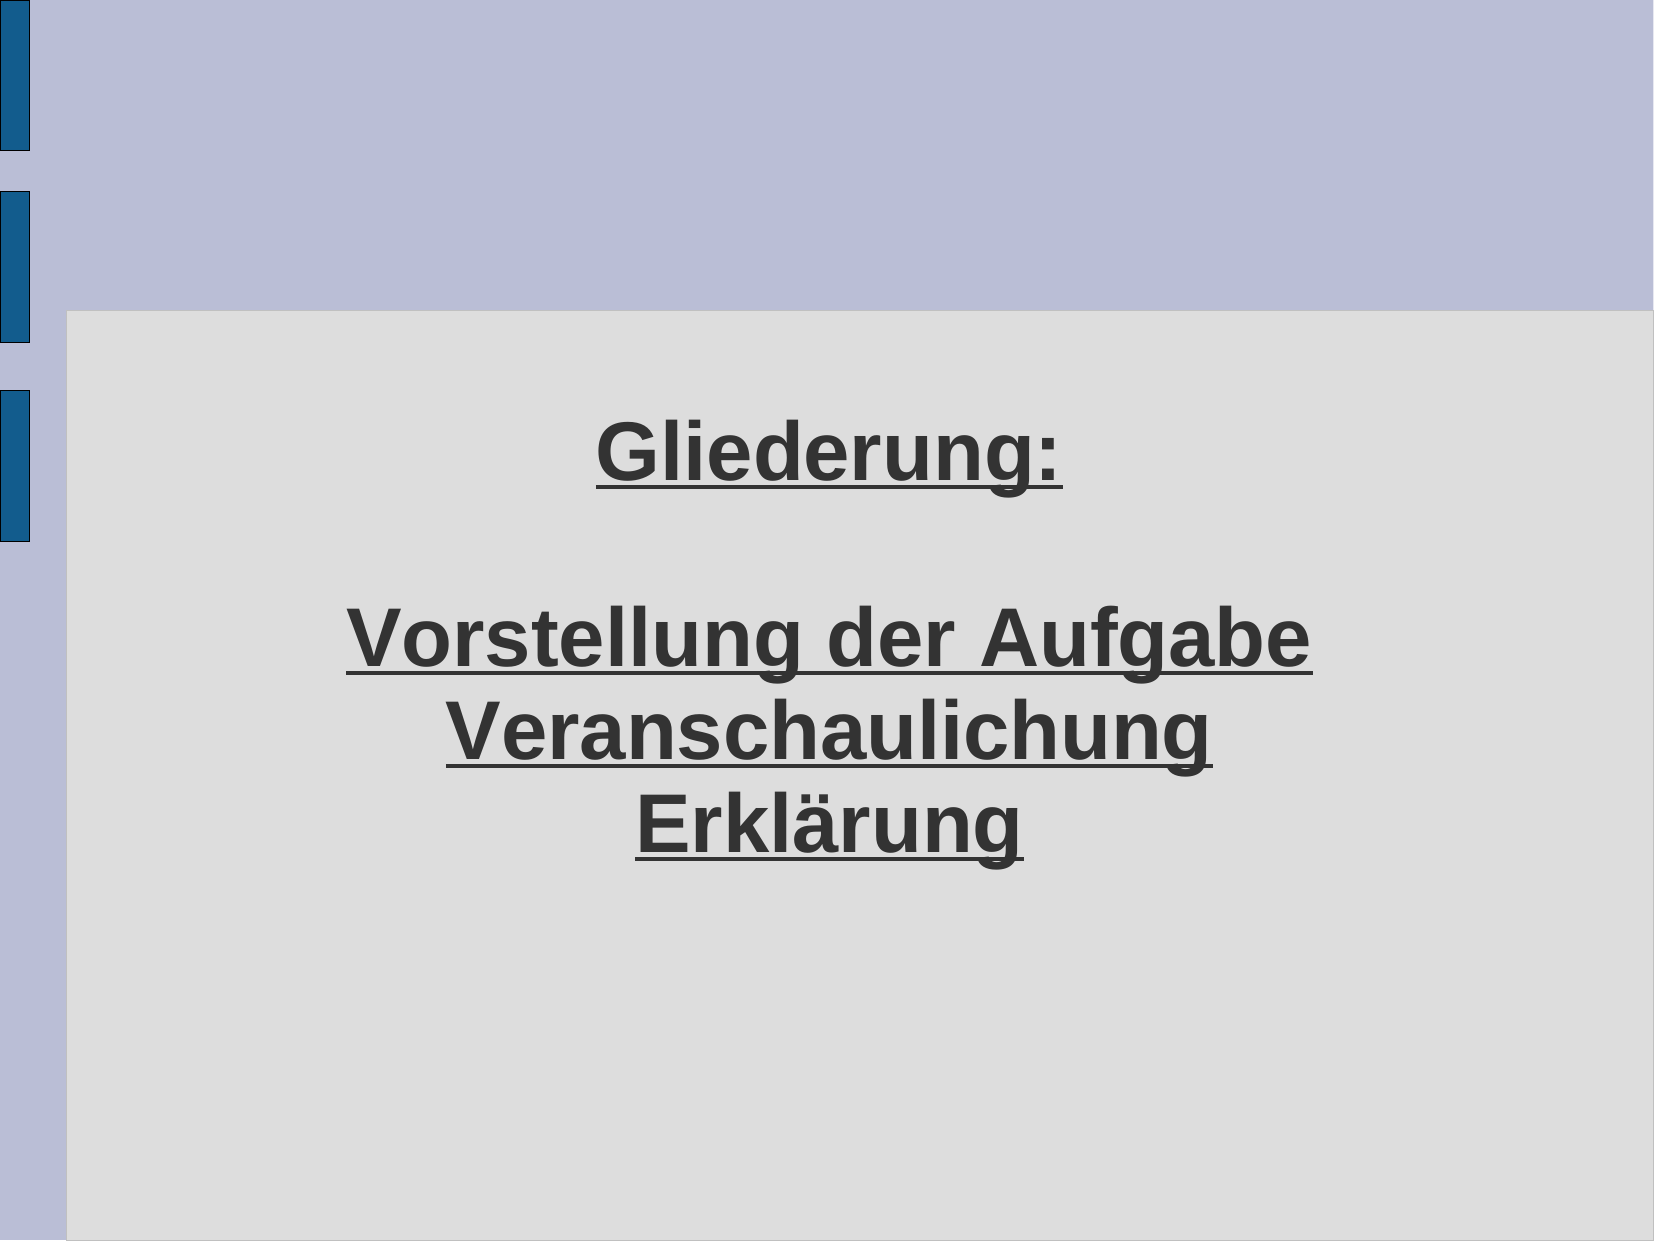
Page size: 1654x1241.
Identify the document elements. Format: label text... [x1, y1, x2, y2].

title Gliederung: Vorstellung der Aufgabe Veranschaulichung Erklärung [123, 118, 1536, 1123]
